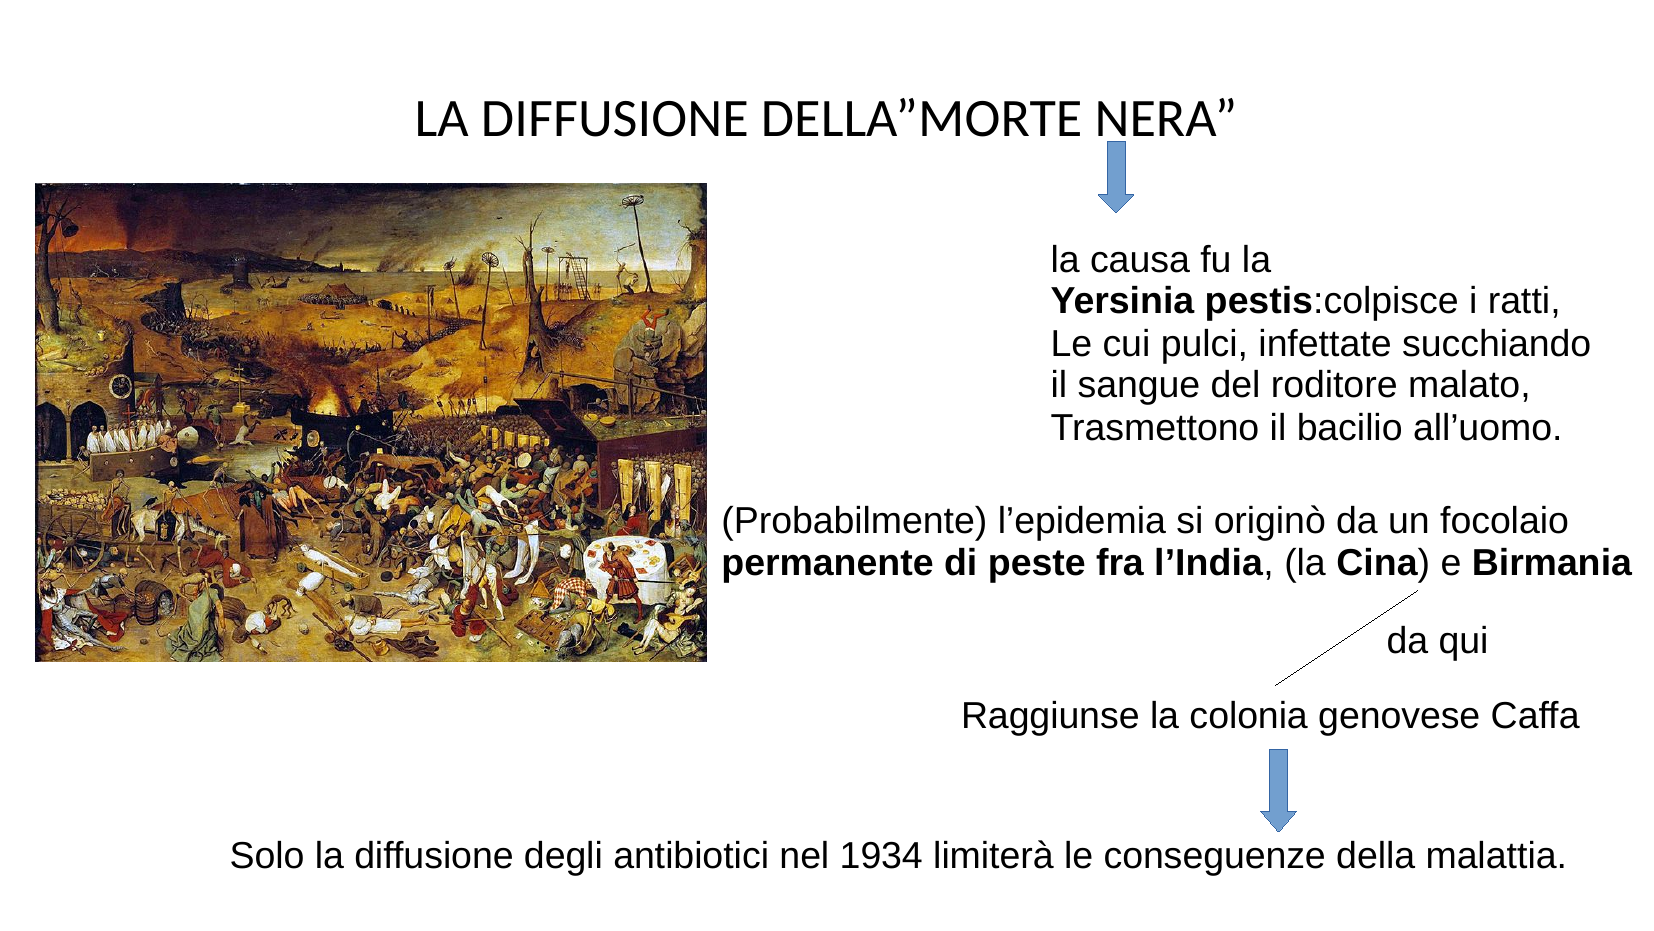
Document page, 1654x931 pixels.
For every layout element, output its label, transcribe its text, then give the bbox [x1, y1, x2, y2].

text_box [1260, 749, 1297, 826]
text_box [1098, 141, 1134, 213]
text_box (Probabilmente) l’epidemia si originò da un focolaio permanente di peste fra l’India, (la Cina) e Birmania [706, 491, 1648, 591]
text_box Raggiunse la colonia genovese Caffa [946, 687, 1595, 745]
text_box la causa fu la Yersinia pestis:colpisce i ratti, Le cui pulci, infettate succhiando il sangue del roditore malato, Trasmettono il bacilio all’uomo. [1035, 230, 1607, 491]
text_box Solo la diffusione degli antibiotici nel 1934 limiterà le conseguenze della malattia. [214, 826, 1583, 926]
title LA DIFFUSIONE DELLA”MORTE NERA” [82, 37, 1571, 193]
picture [35, 183, 707, 662]
text_box da qui [1371, 611, 1504, 669]
